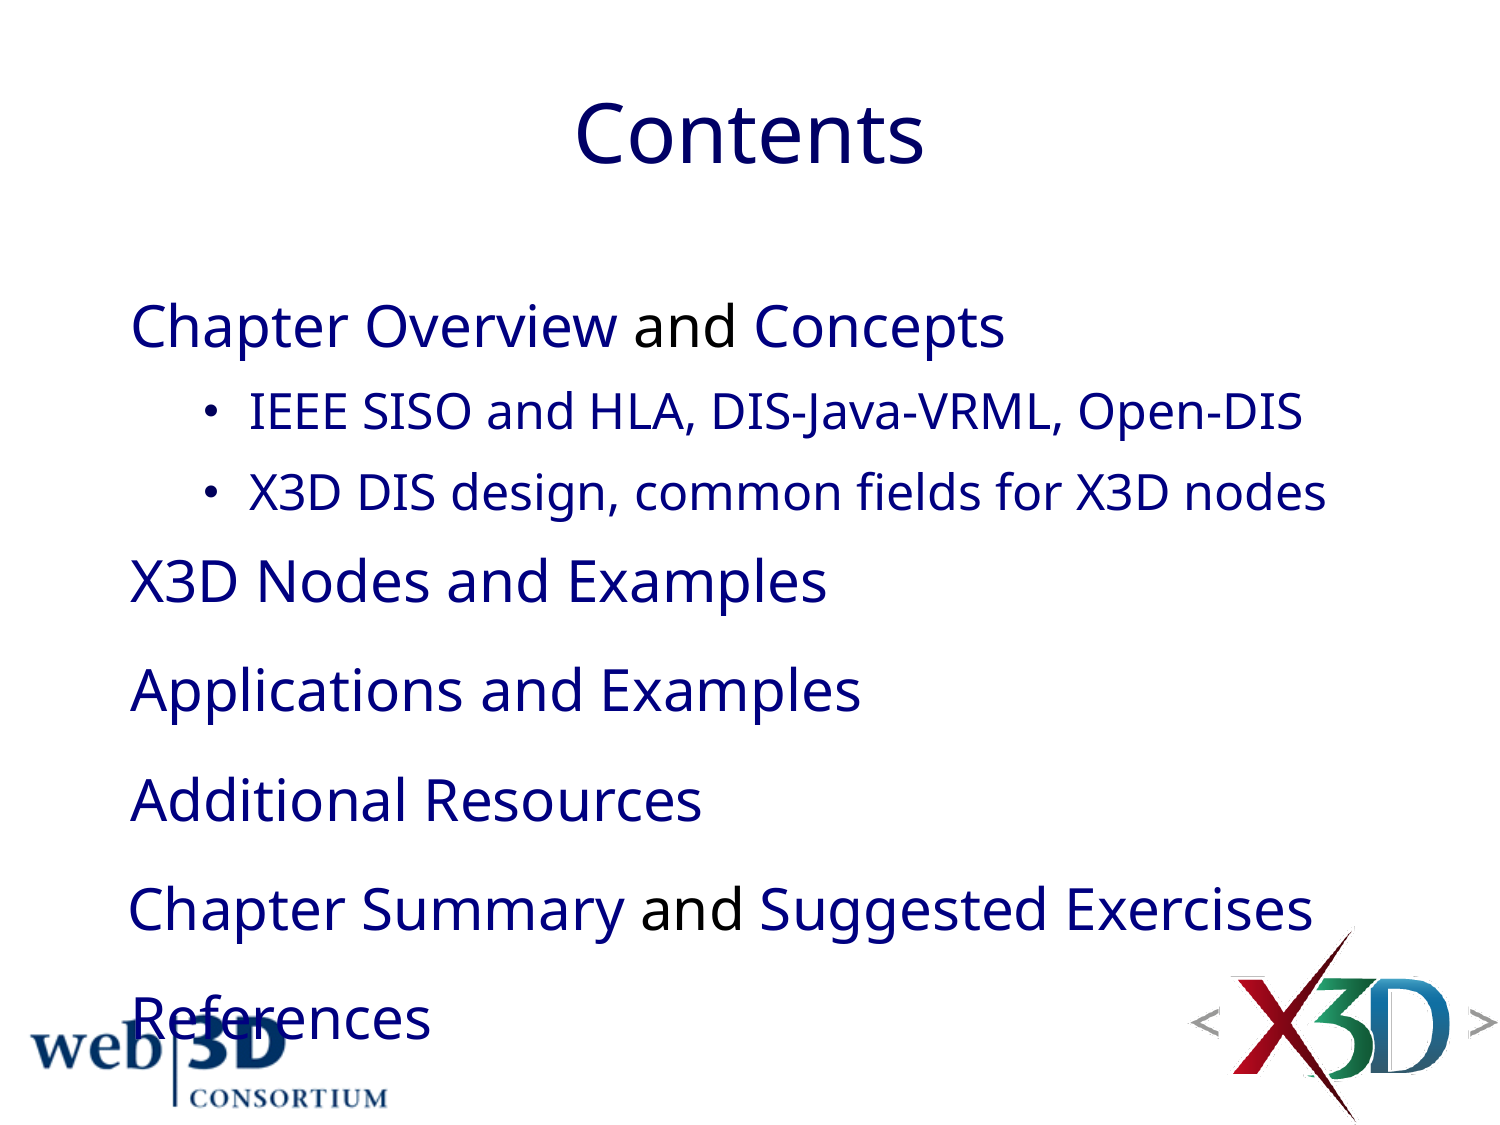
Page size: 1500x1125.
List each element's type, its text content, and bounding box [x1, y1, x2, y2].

list Chapter Overview and Concepts IEEE SISO and HLA, DIS-Java-VRML, Open-DIS X3D DIS design, common fields for X3D nodes X3D Nodes and Examples Applications and Examples Additional Resources Chapter Summary and Suggested Exercises References [112, 237, 1388, 1000]
picture [12, 998, 413, 1118]
picture [1187, 926, 1500, 1125]
title Contents [112, 37, 1388, 225]
picture [141, 1002, 157, 1017]
